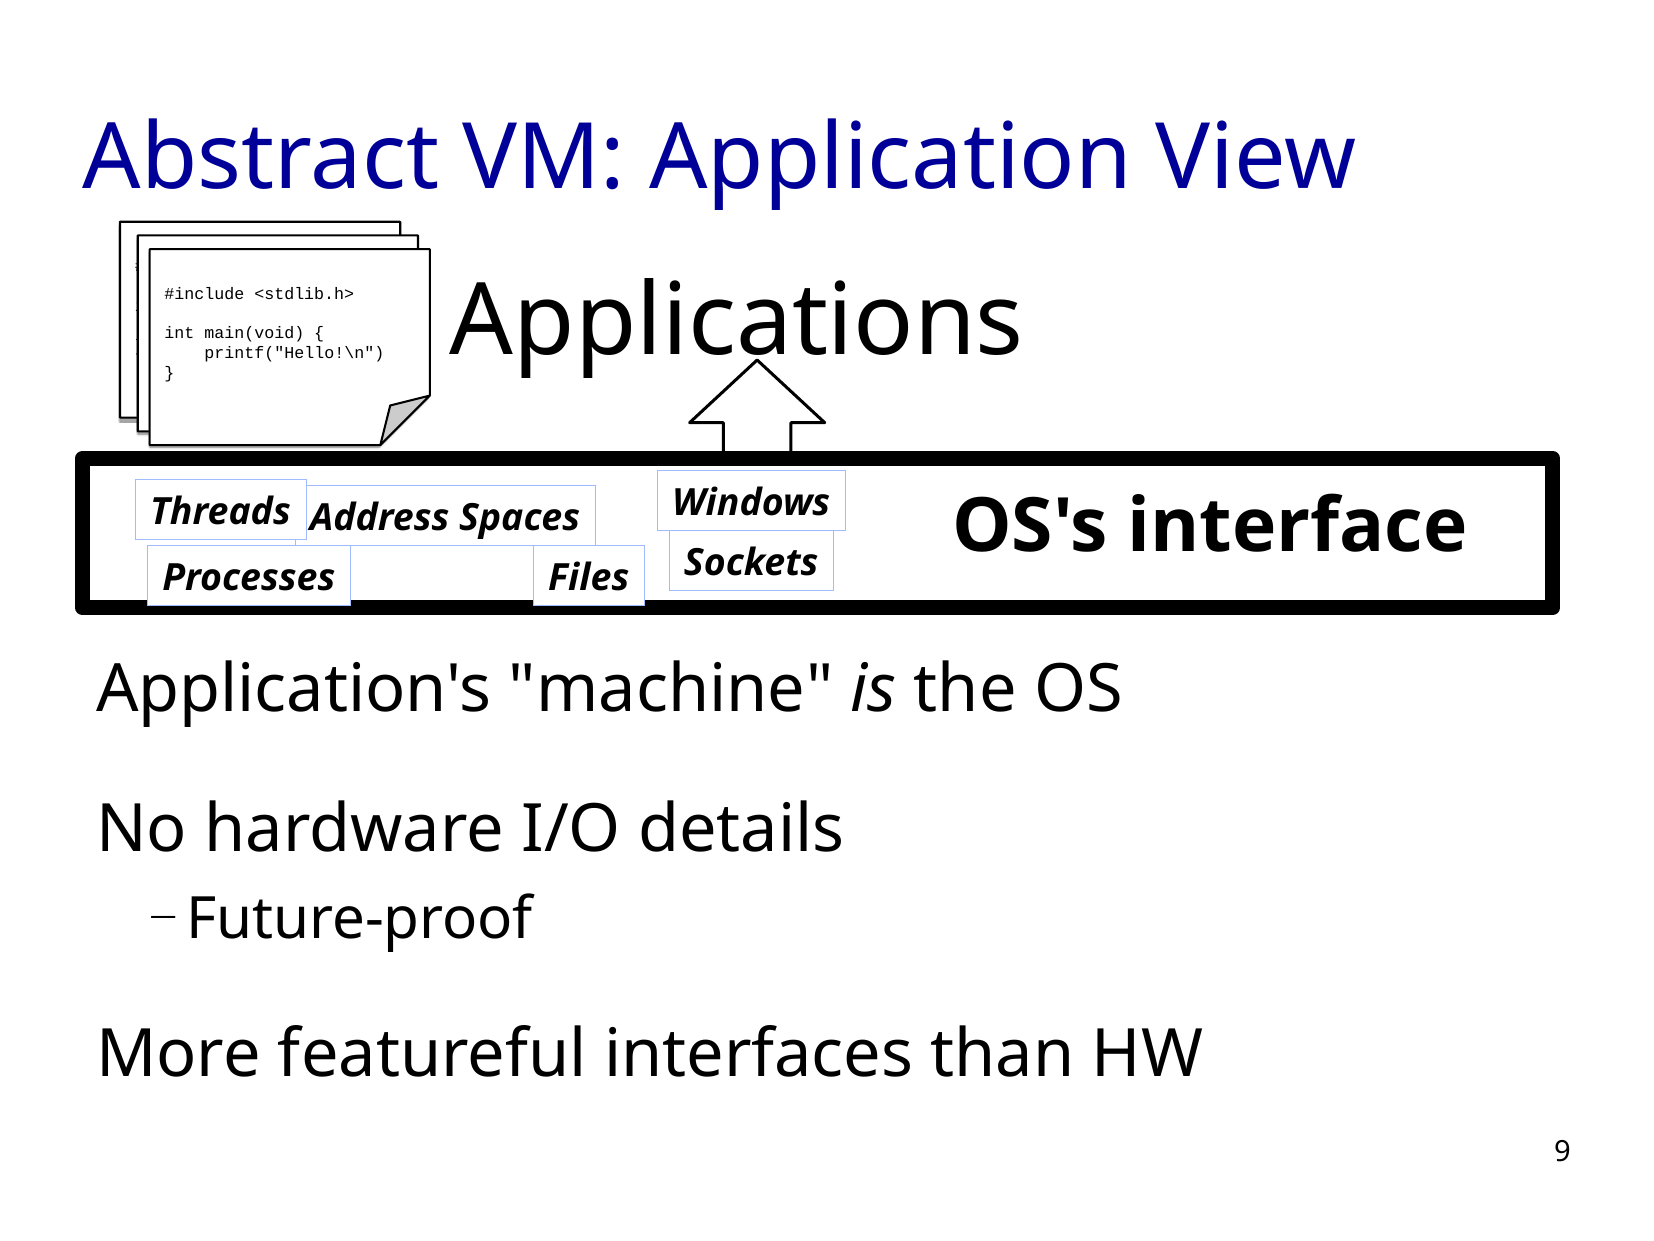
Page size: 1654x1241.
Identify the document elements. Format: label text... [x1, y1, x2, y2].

text_box Applications [435, 240, 1261, 372]
text_box Threads [135, 479, 307, 540]
list Application's "machine" is the OS No hardware I/O details Future-proof More featureful interfaces than HW [60, 645, 1571, 1201]
text_box Processes [147, 545, 351, 606]
text_box [82, 372, 1553, 645]
text_box Files [533, 545, 645, 606]
text_box #include <stdlib.h> int main(void) { printf("Hello!\n") } [120, 221, 401, 418]
text_box OS's interface [937, 464, 1583, 567]
text_box #include <stdlib.h> int main(void) { printf("Hello!\n") } [149, 249, 430, 446]
text_box Sockets [669, 530, 834, 591]
text_box Address Spaces [295, 485, 596, 546]
text_box #include <stdlib.h> int main(void) { printf("Hello!\n") } [137, 235, 418, 432]
title Abstract VM: Application View [82, 49, 1571, 257]
text_box Windows [657, 470, 846, 531]
